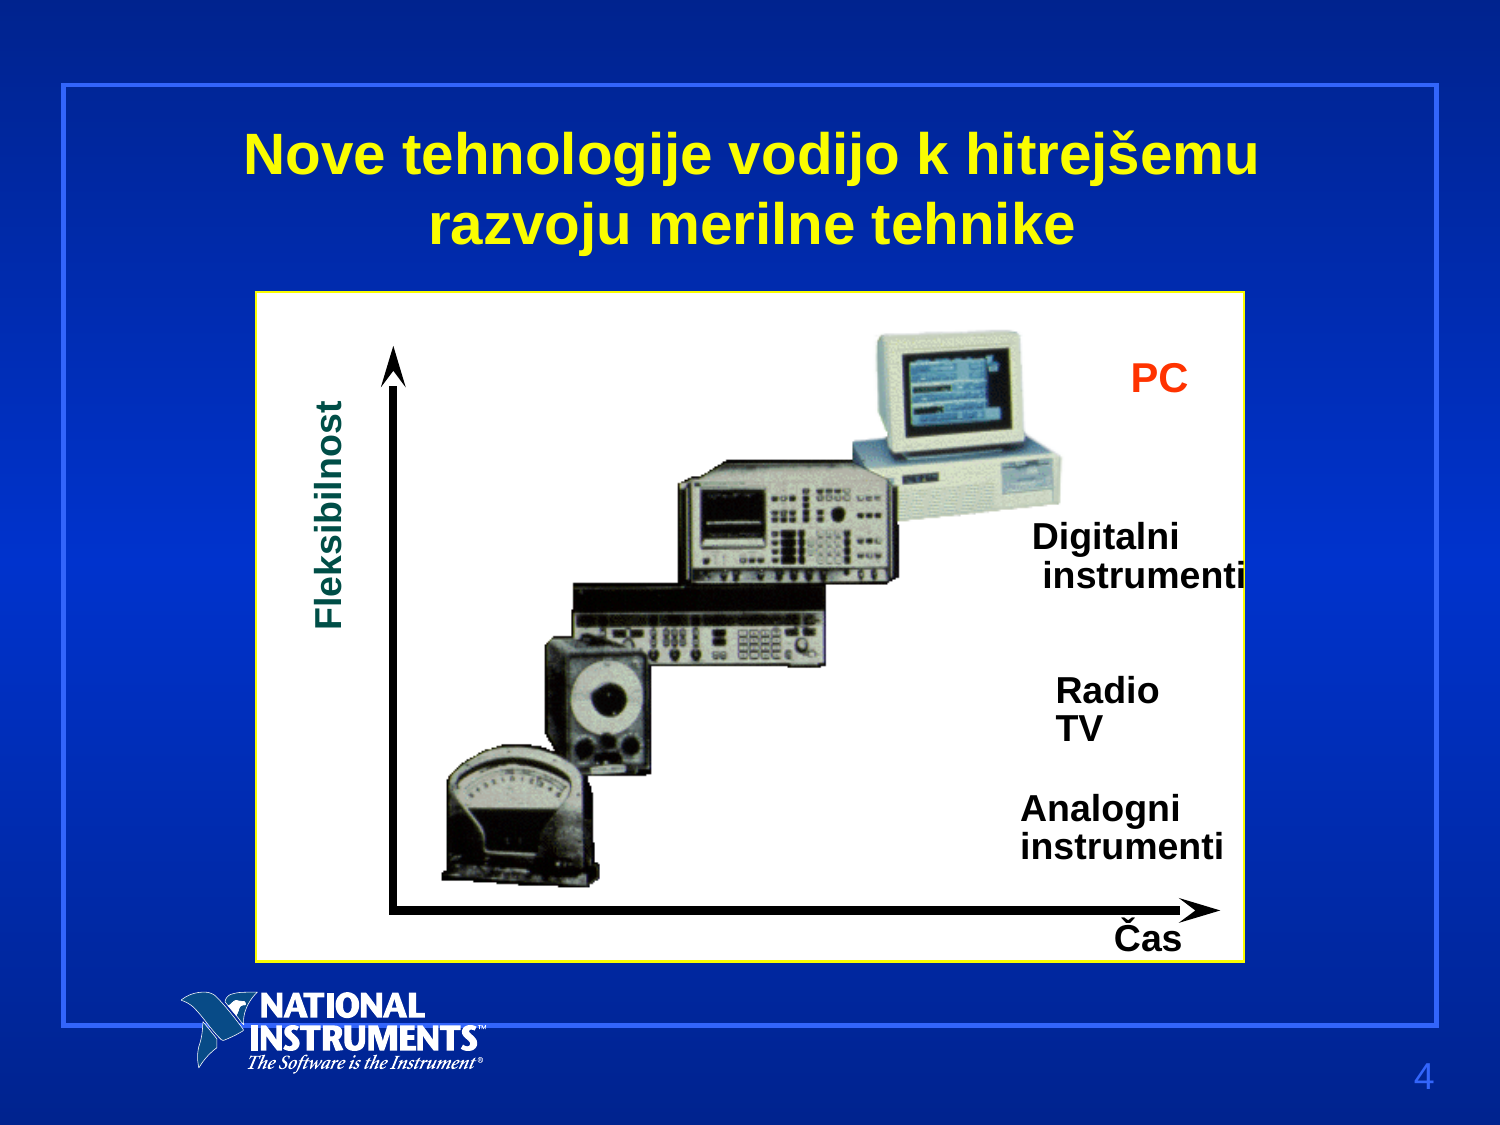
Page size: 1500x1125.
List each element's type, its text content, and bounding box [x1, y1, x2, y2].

text_box Radio TV [1045, 668, 1171, 754]
text_box Čas [1103, 916, 1193, 964]
picture [432, 317, 1084, 896]
text_box Analogni instrumenti [1009, 786, 1235, 872]
text_box PC [1120, 354, 1200, 406]
text_box Fleksibilnost [301, 361, 357, 646]
text_box [255, 291, 1245, 962]
title Nove tehnologije vodijo k hitrejšemu razvoju merilne tehnike [232, 112, 1273, 261]
text_box Digitalni instrumenti [1021, 515, 1258, 601]
